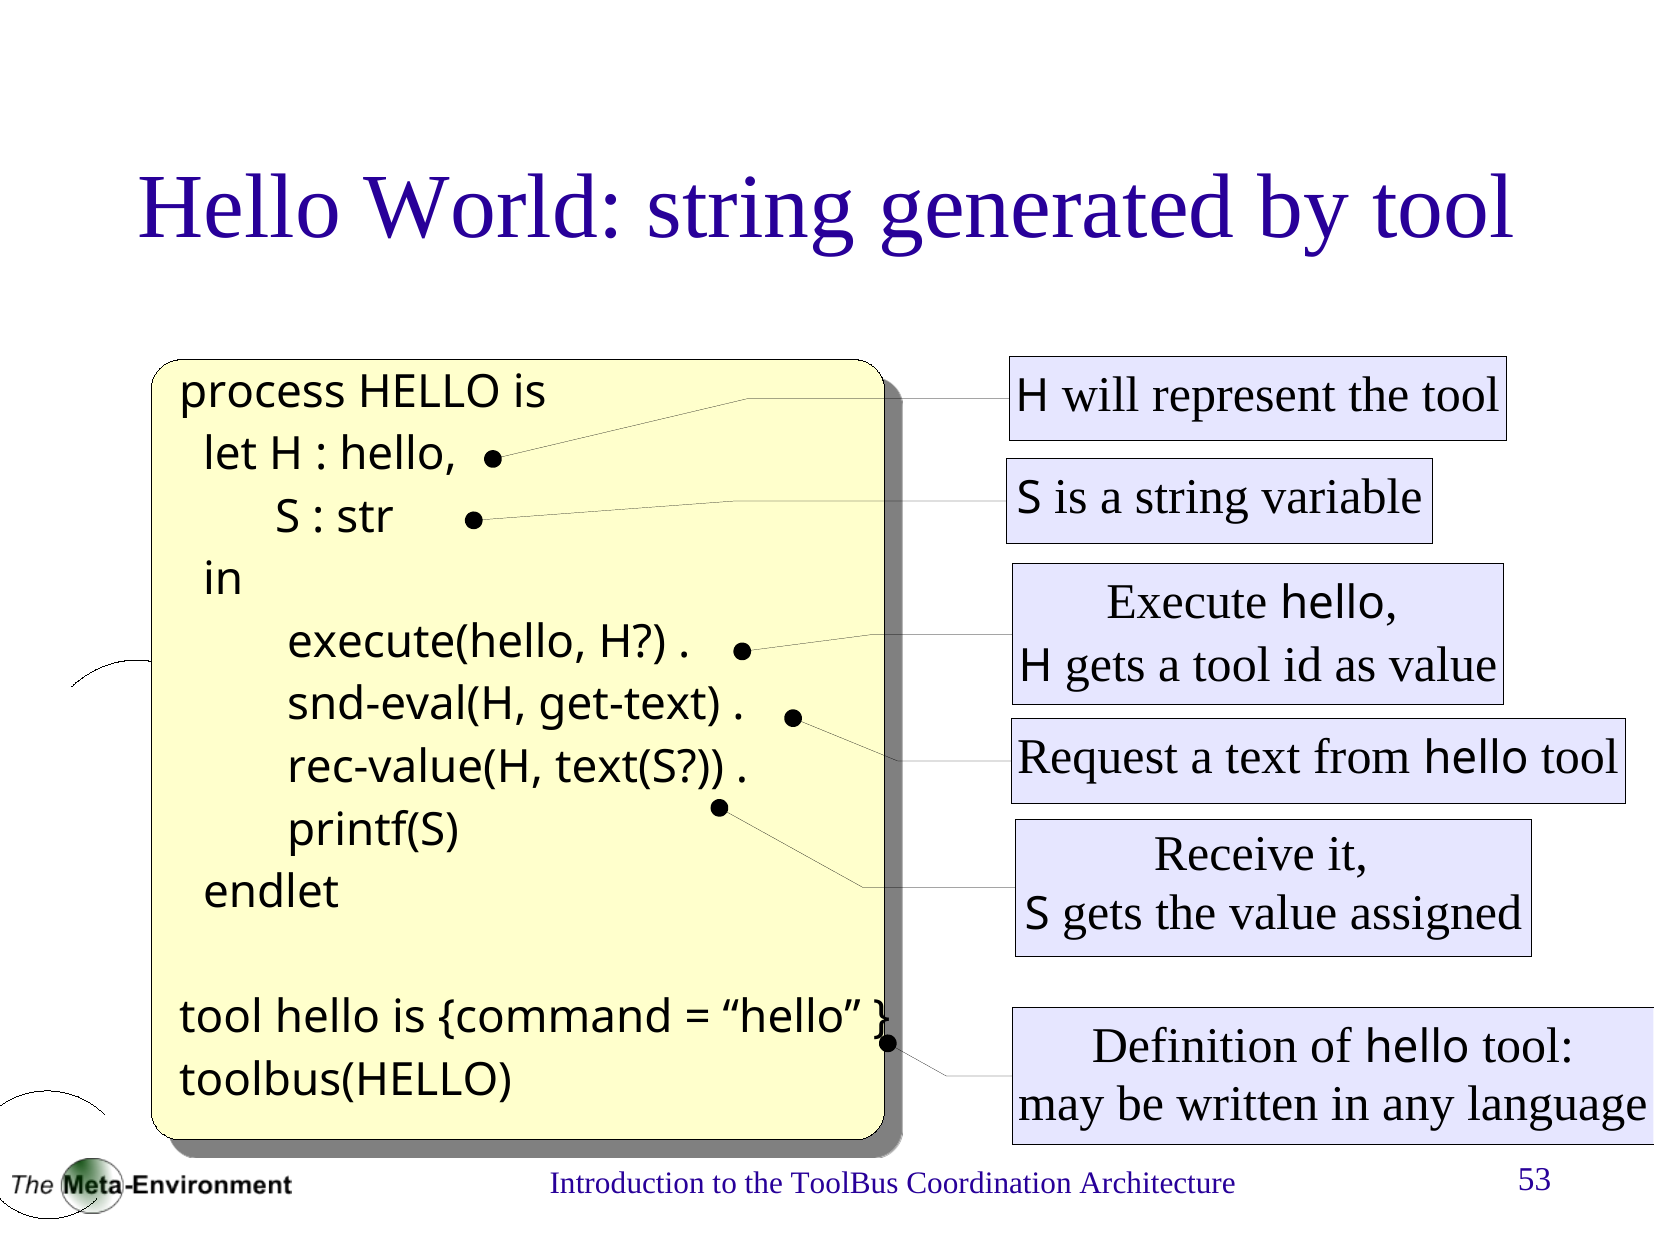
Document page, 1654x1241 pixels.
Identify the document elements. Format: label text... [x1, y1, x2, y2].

text_box Receive it, S gets the value assigned [1015, 819, 1532, 957]
text_box process HELLO is let H : hello, S : str in execute(hello, H?) . snd-eval(H, get-text) . rec-value(H, text(S?)) . printf(S) endlet tool hello is {command = “hello” } toolbus(HELLO) [179, 358, 868, 1127]
text_box H will represent the tool [1009, 356, 1507, 441]
text_box S is a string variable [1006, 458, 1433, 544]
text_box Definition of hello tool: may be written in any language [1012, 1007, 1654, 1145]
text_box Request a text from hello tool [1011, 718, 1626, 804]
text_box Execute hello, H gets a tool id as value [1012, 563, 1504, 705]
text_box [151, 359, 885, 1140]
title Hello World: string generated by tool [121, 102, 1534, 311]
picture [12, 1158, 292, 1214]
